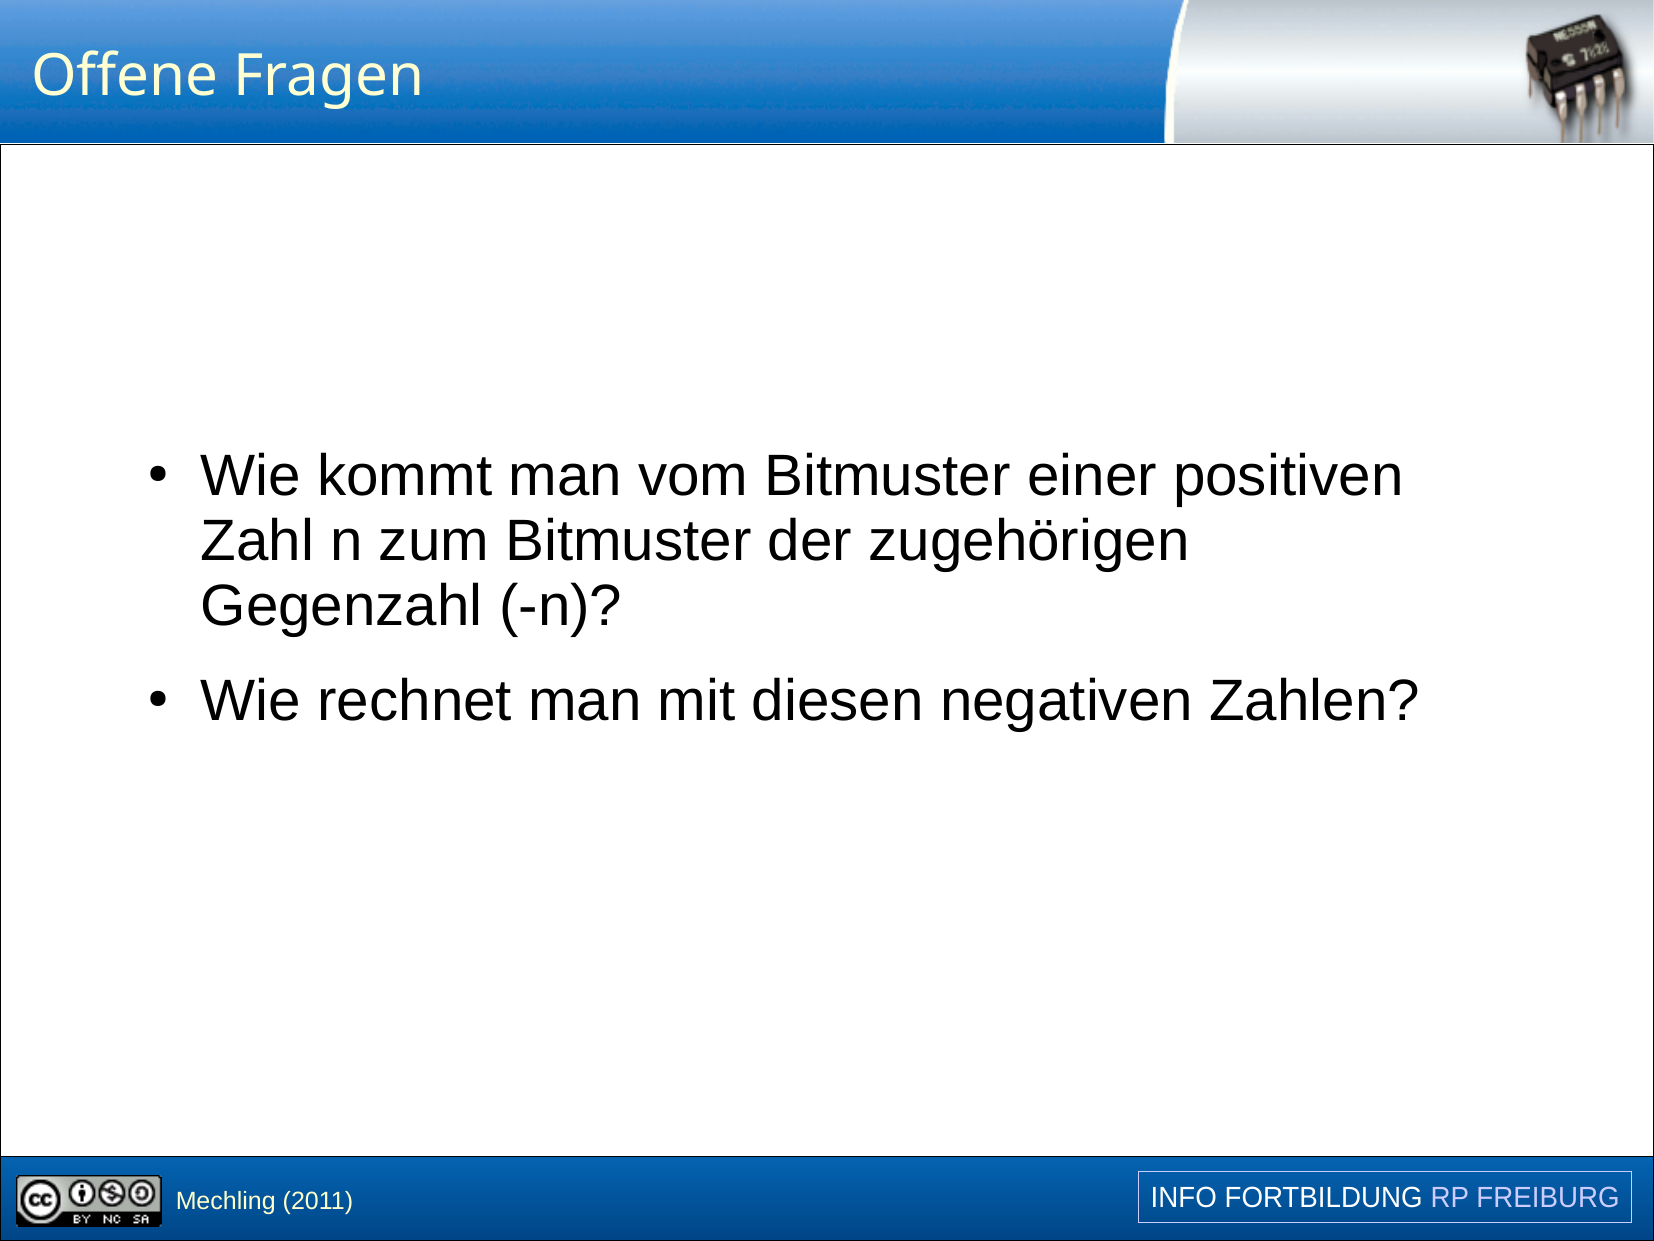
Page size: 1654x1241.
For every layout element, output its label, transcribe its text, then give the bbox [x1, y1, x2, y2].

title Offene Fragen [31, 34, 1151, 112]
list Wie kommt man vom Bitmuster einer positiven Zahl n zum Bitmuster der zugehörigen Gegenzahl (-n)? Wie rechnet man mit diesen negativen Zahlen? [129, 442, 1489, 975]
picture [0, 0, 1654, 143]
picture [16, 1175, 162, 1227]
